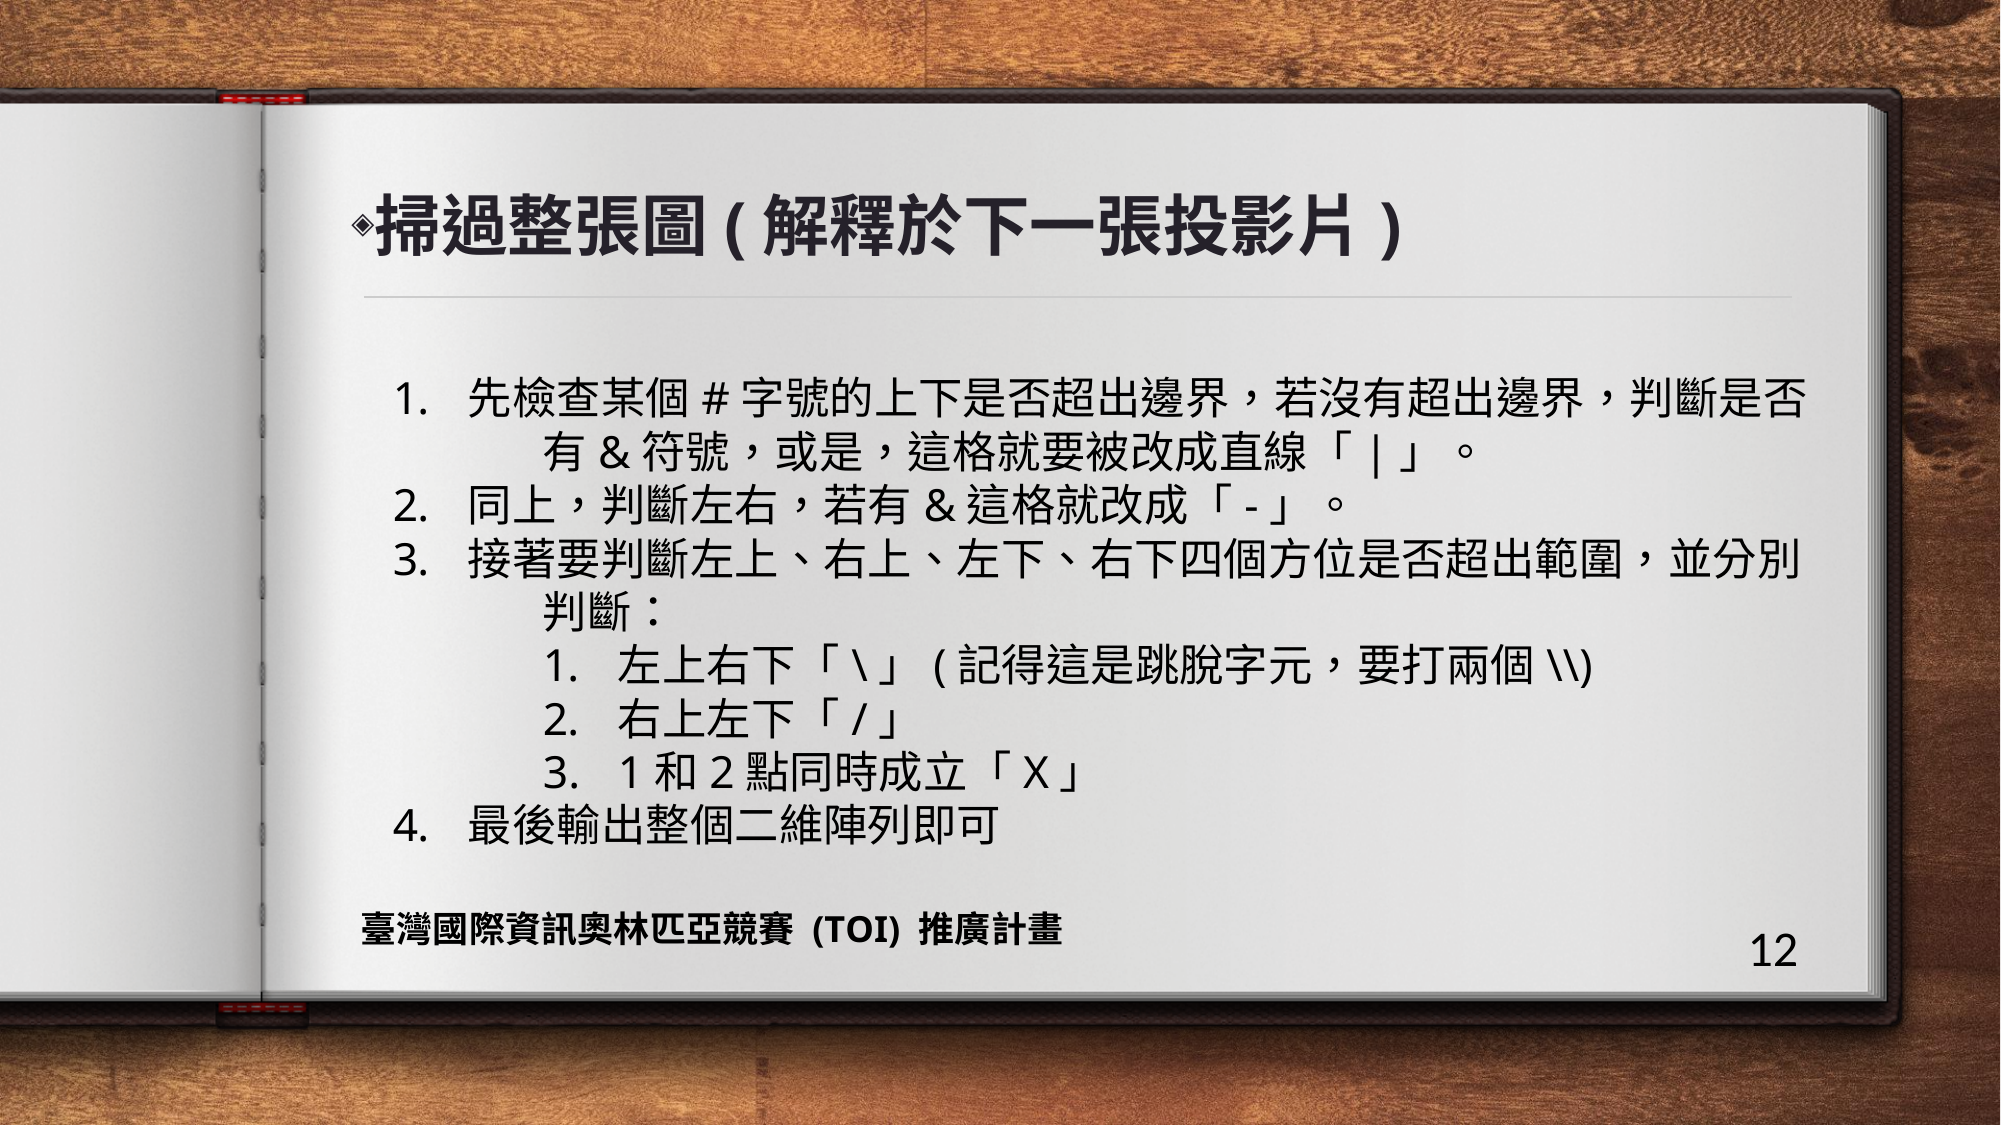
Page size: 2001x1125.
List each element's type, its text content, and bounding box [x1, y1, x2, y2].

text_box 先檢查某個#字號的上下是否超出邊界，若沒有超出邊界，判斷是否有&符號，或是，這格就要被改成直線「|」。 同上，判斷左右，若有&這格就改成「-」。 接著要判斷左上、右上、左下、右下四個方位是否超出範圍，並分別判斷： 左上右下「\」(記得這是跳脫字元，要打兩個\\) 右上左下「/」 1和2點同時成立「X」 最後輸出整個二維陣列即可 [372, 360, 1848, 866]
text_box 11 [1727, 896, 1848, 983]
list 掃過整張圖(解釋於下一張投影片) [336, 168, 1591, 289]
